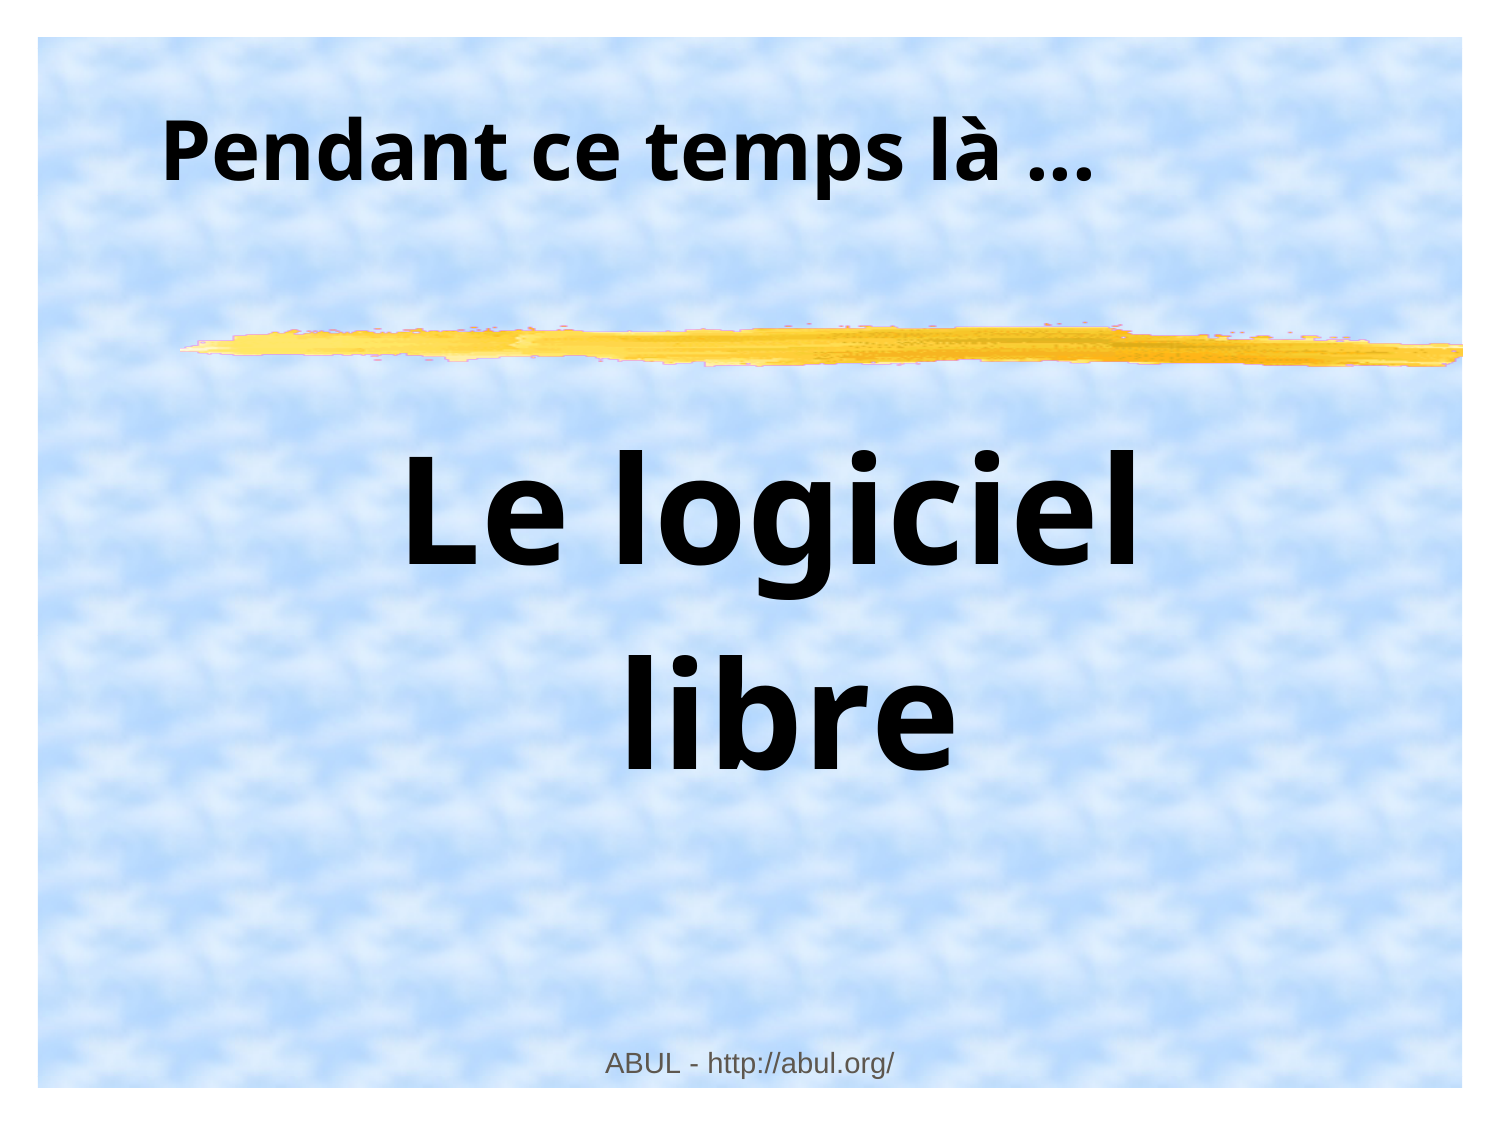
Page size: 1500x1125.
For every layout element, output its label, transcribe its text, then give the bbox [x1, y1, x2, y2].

title Pendant ce temps là ... [144, 60, 1356, 236]
subtitle Le logiciel libre [190, 428, 1317, 942]
picture [37, 37, 1463, 1088]
